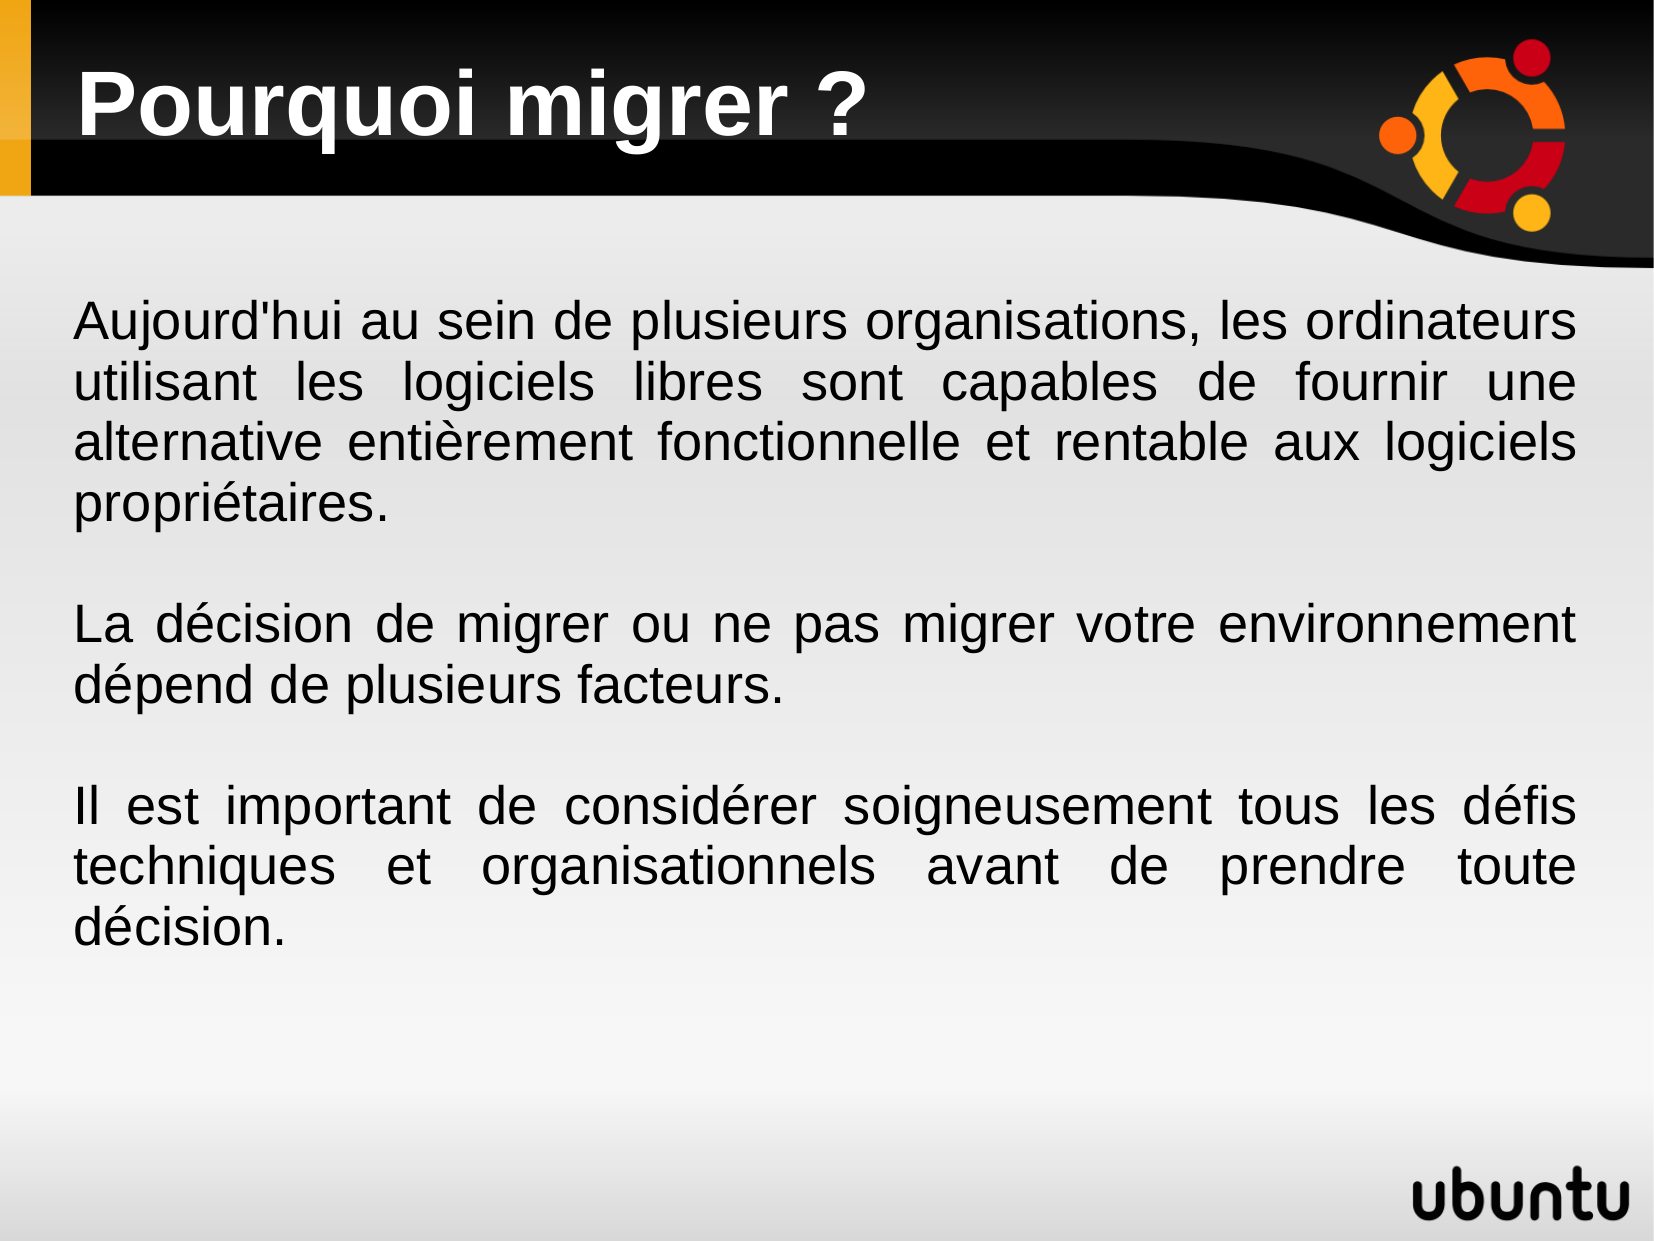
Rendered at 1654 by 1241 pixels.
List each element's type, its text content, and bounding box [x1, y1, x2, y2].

picture [0, 0, 1654, 1241]
text_box Aujourd'hui au sein de plusieurs organisations, les ordinateurs utilisant les logiciels libres sont capables de fournir une alternative entièrement fonctionnelle et rentable aux logiciels propriétaires. La décision de migrer ou ne pas migrer votre environnement dépend de plusieurs facteurs. Il est important de considérer soigneusement tous les défis techniques et organisationnels avant de prendre toute décision. [59, 283, 1595, 1039]
title Pourquoi migrer ? [76, 0, 1565, 208]
